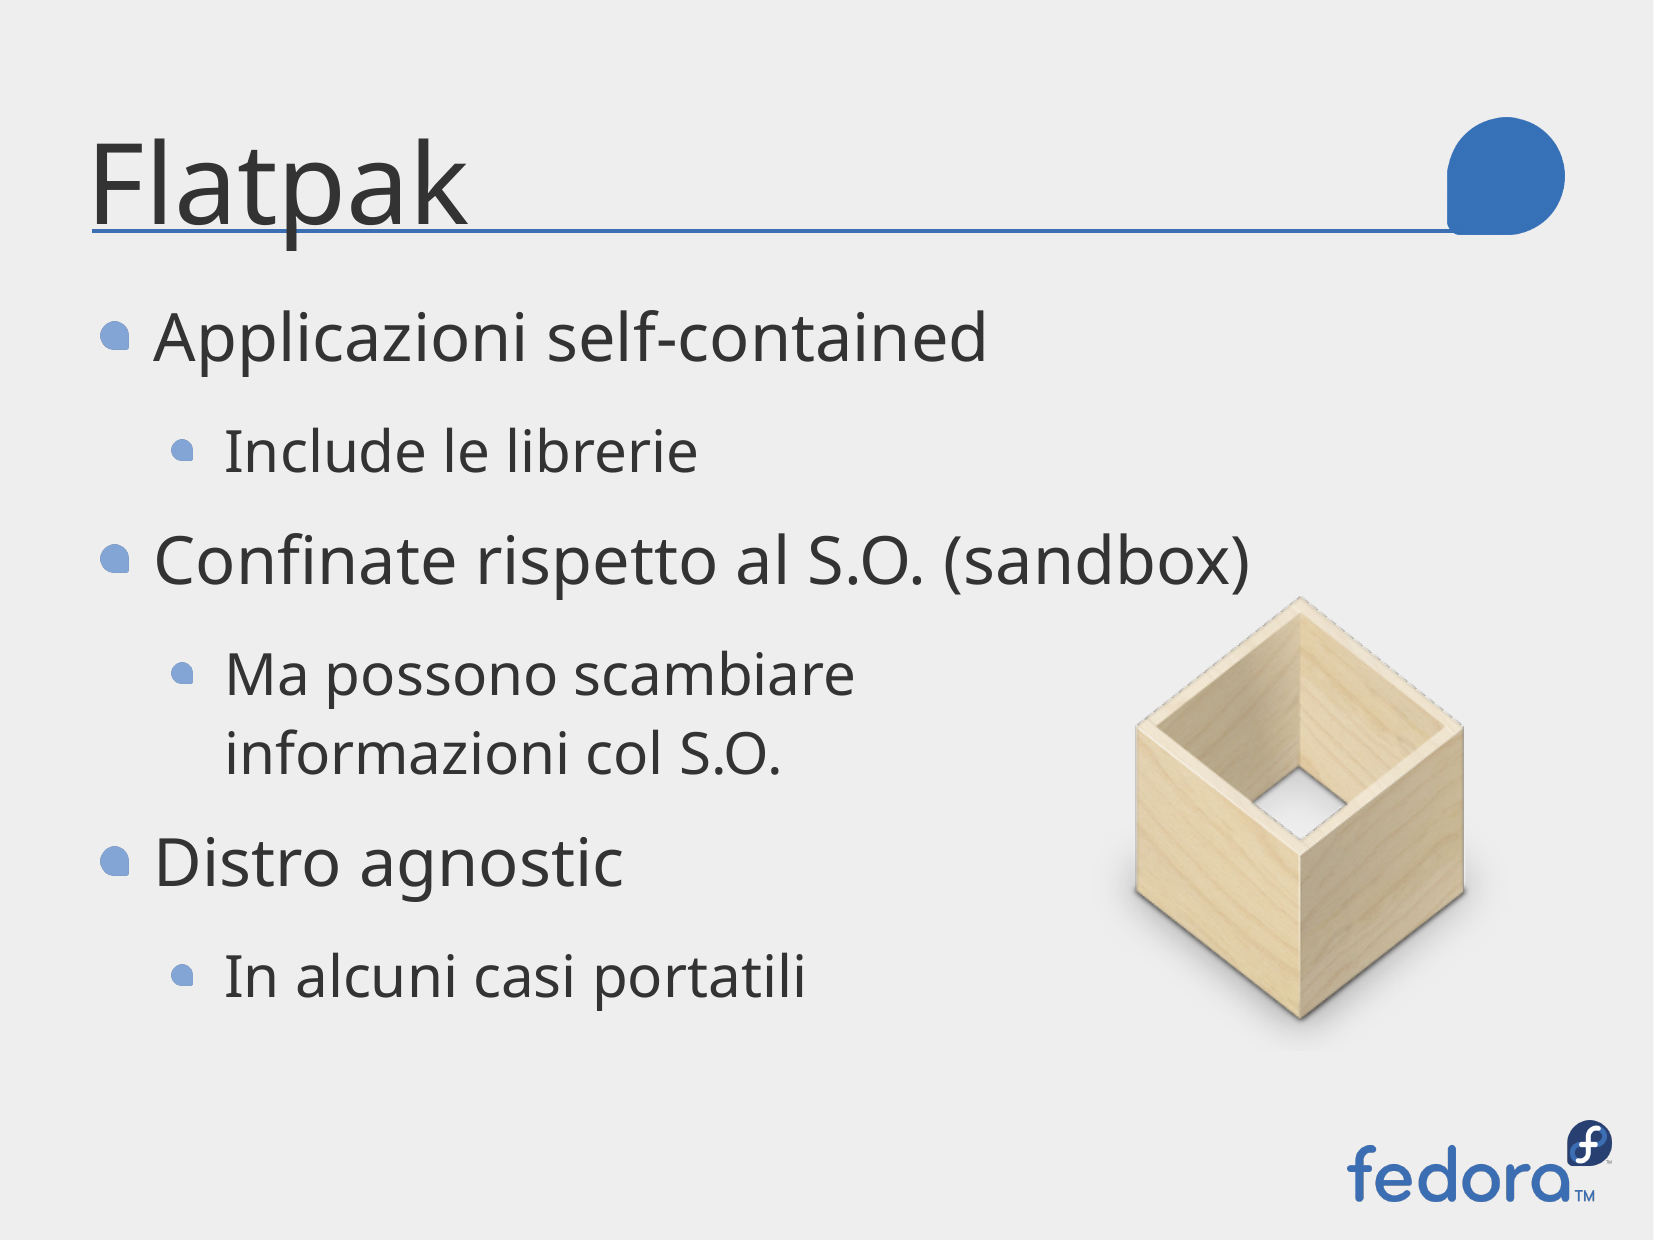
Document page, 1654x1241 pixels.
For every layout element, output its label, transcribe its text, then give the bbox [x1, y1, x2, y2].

list Applicazioni self-contained Include le librerie Confinate rispetto al S.O. (sandbox) Ma possono scambiare informazioni col S.O. Distro agnostic In alcuni casi portatili [82, 290, 1571, 1010]
picture [1073, 592, 1532, 1051]
title Flatpak [86, 111, 1575, 250]
picture [1347, 1120, 1612, 1202]
